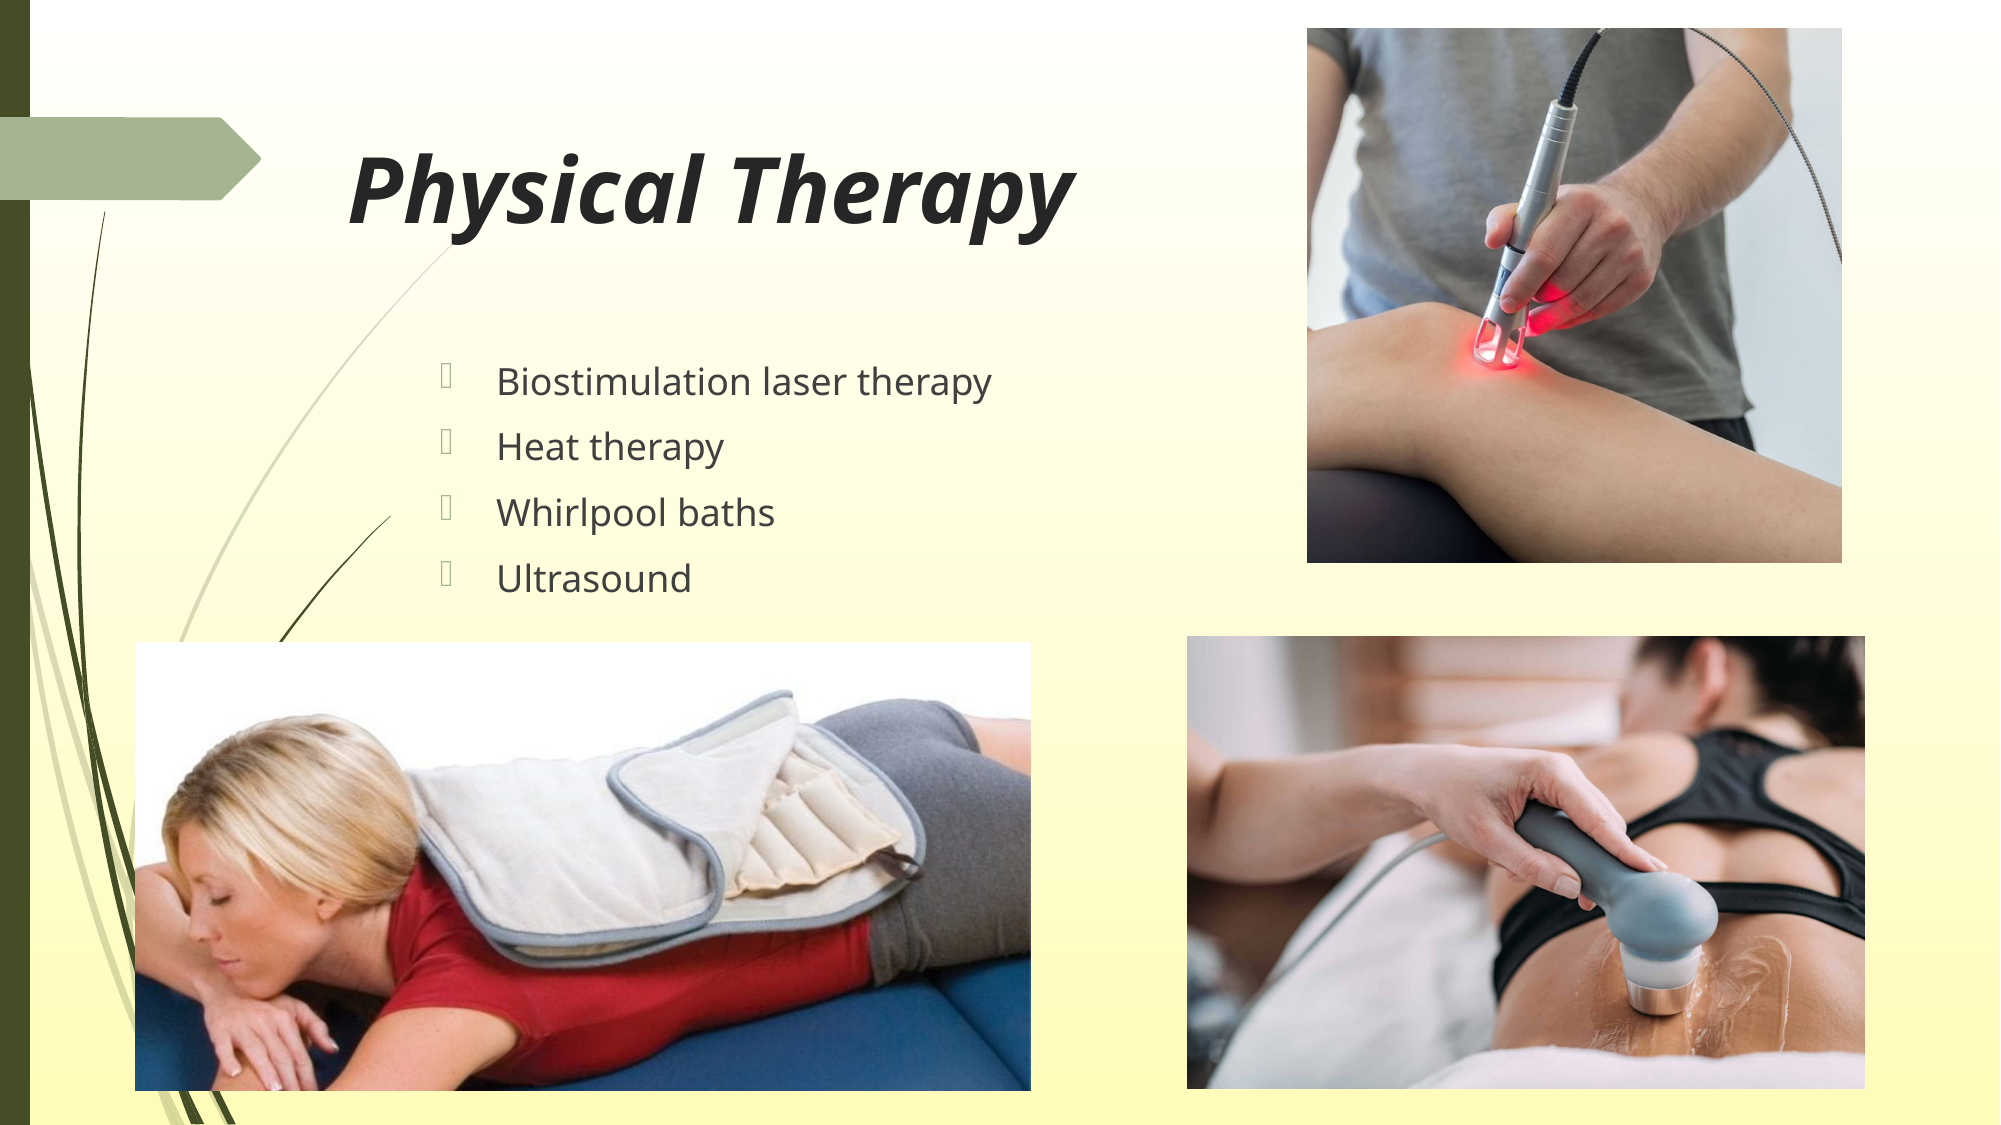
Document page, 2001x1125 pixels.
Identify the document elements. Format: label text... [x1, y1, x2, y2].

title Physical Therapy [332, 124, 1307, 335]
list Biostimulation laser therapy Heat therapy Whirlpool baths Ultrasound [424, 350, 1888, 970]
picture [1307, 28, 1842, 563]
picture [1187, 636, 1865, 1089]
picture [135, 642, 1031, 1091]
